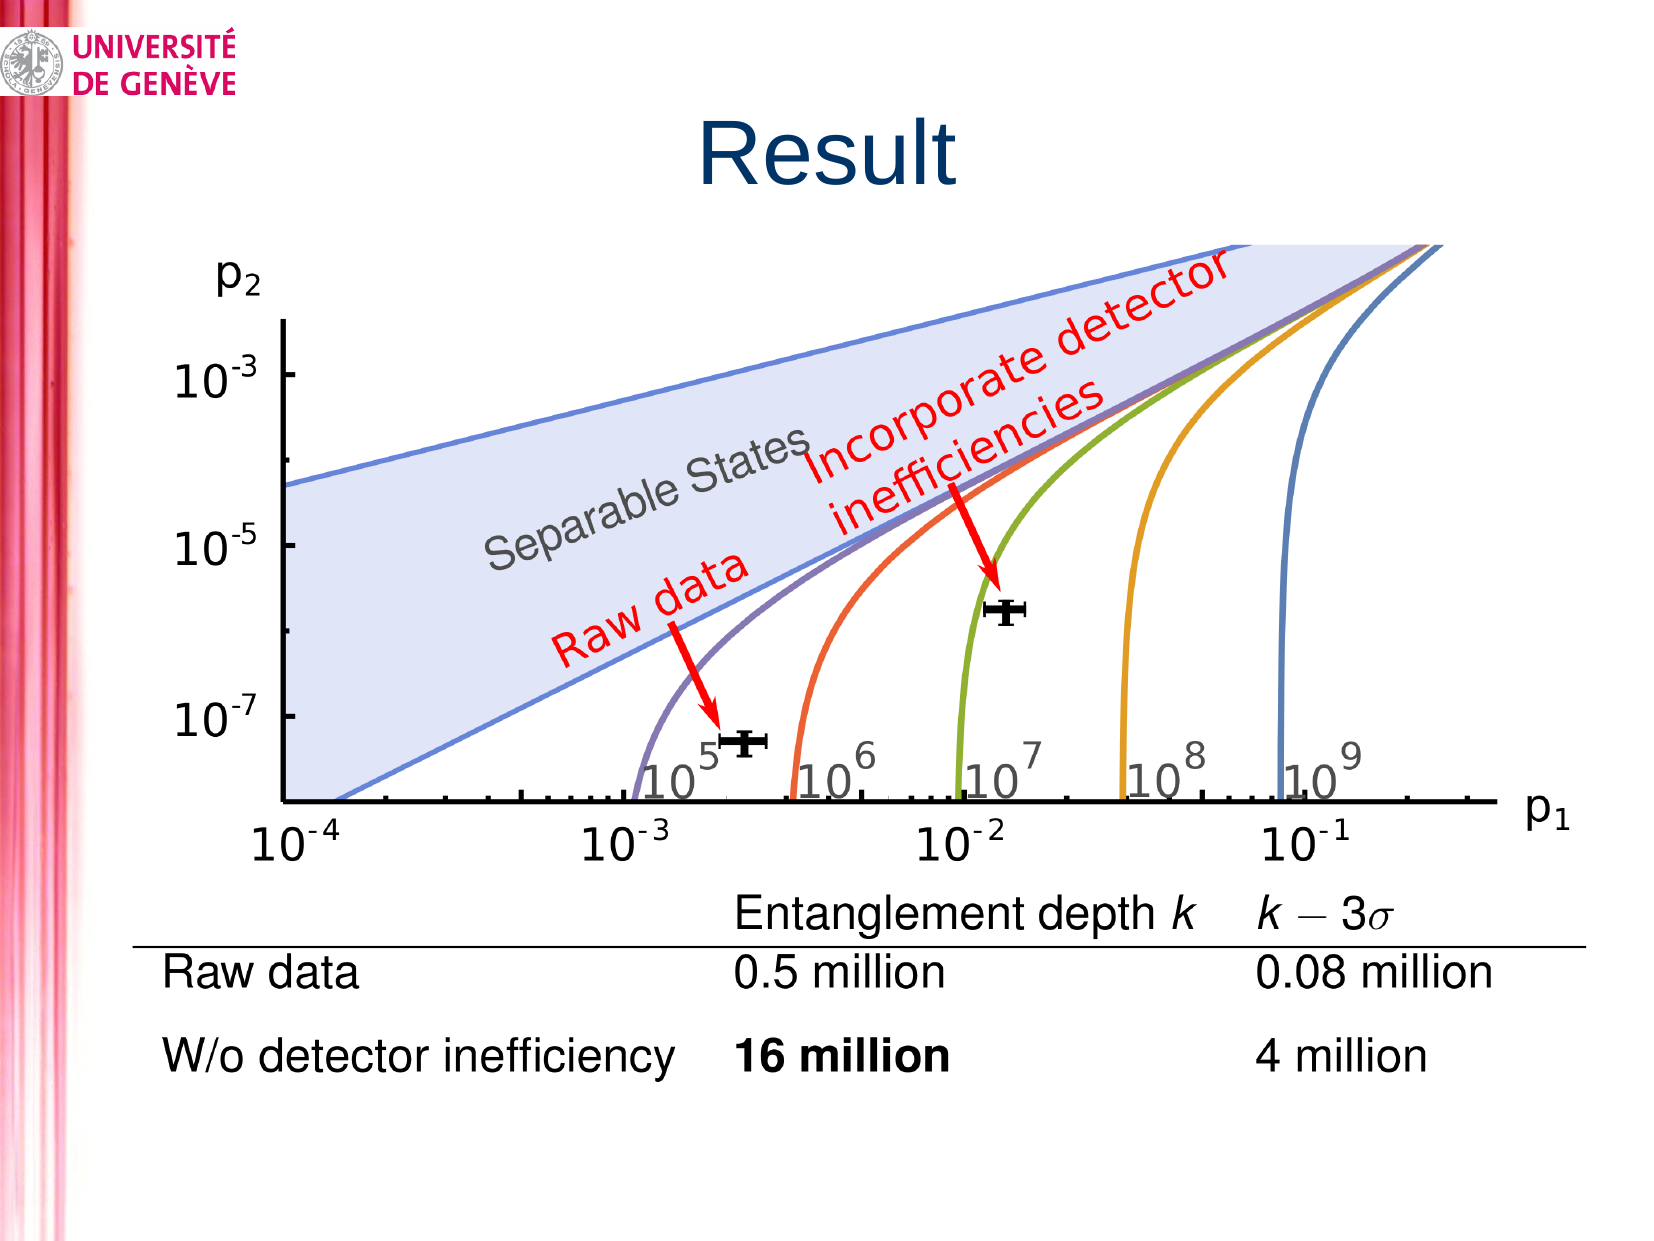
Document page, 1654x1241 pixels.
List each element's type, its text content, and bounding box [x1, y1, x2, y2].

picture [0, 0, 235, 1241]
picture [105, 209, 1616, 1111]
title Result [82, 49, 1571, 257]
